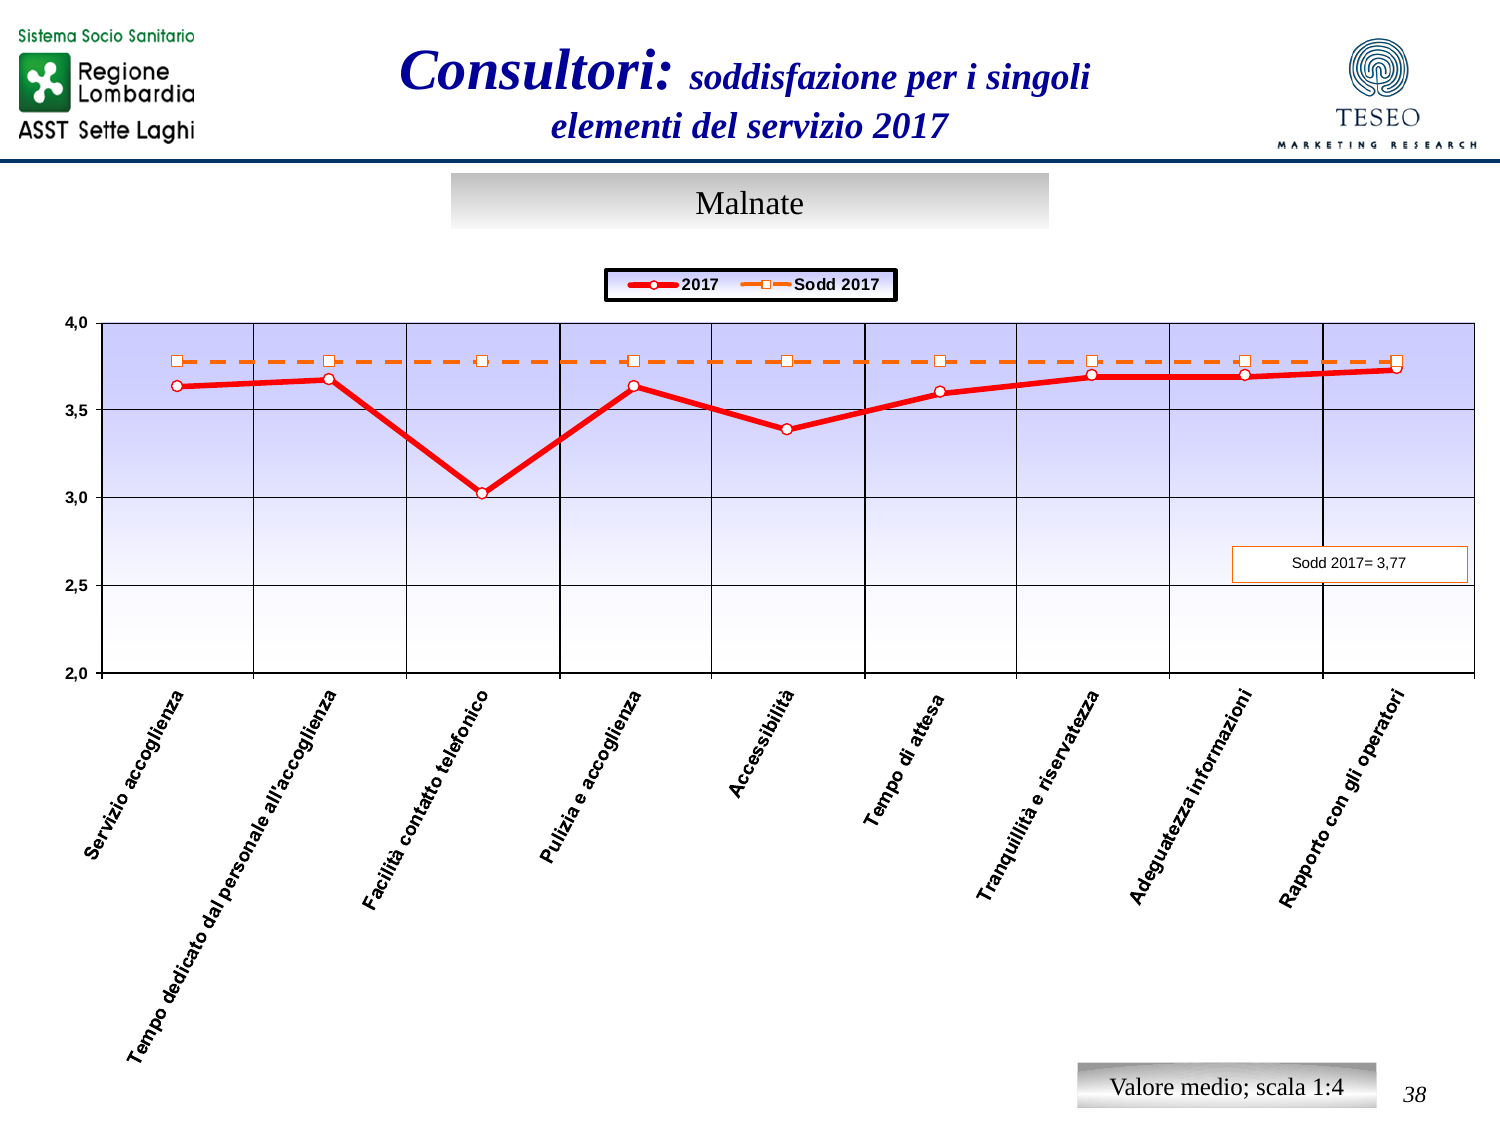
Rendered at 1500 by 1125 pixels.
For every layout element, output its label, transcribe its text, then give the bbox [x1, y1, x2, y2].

text_box Valore medio; scala 1:4 [1077, 1062, 1377, 1108]
text_box Consultori: soddisfazione per i singoli elementi del servizio 2017 [206, 25, 1294, 151]
picture [21, 258, 1479, 1088]
picture [1294, 30, 1481, 149]
text_box Malnate [451, 173, 1049, 229]
picture [19, 26, 194, 148]
